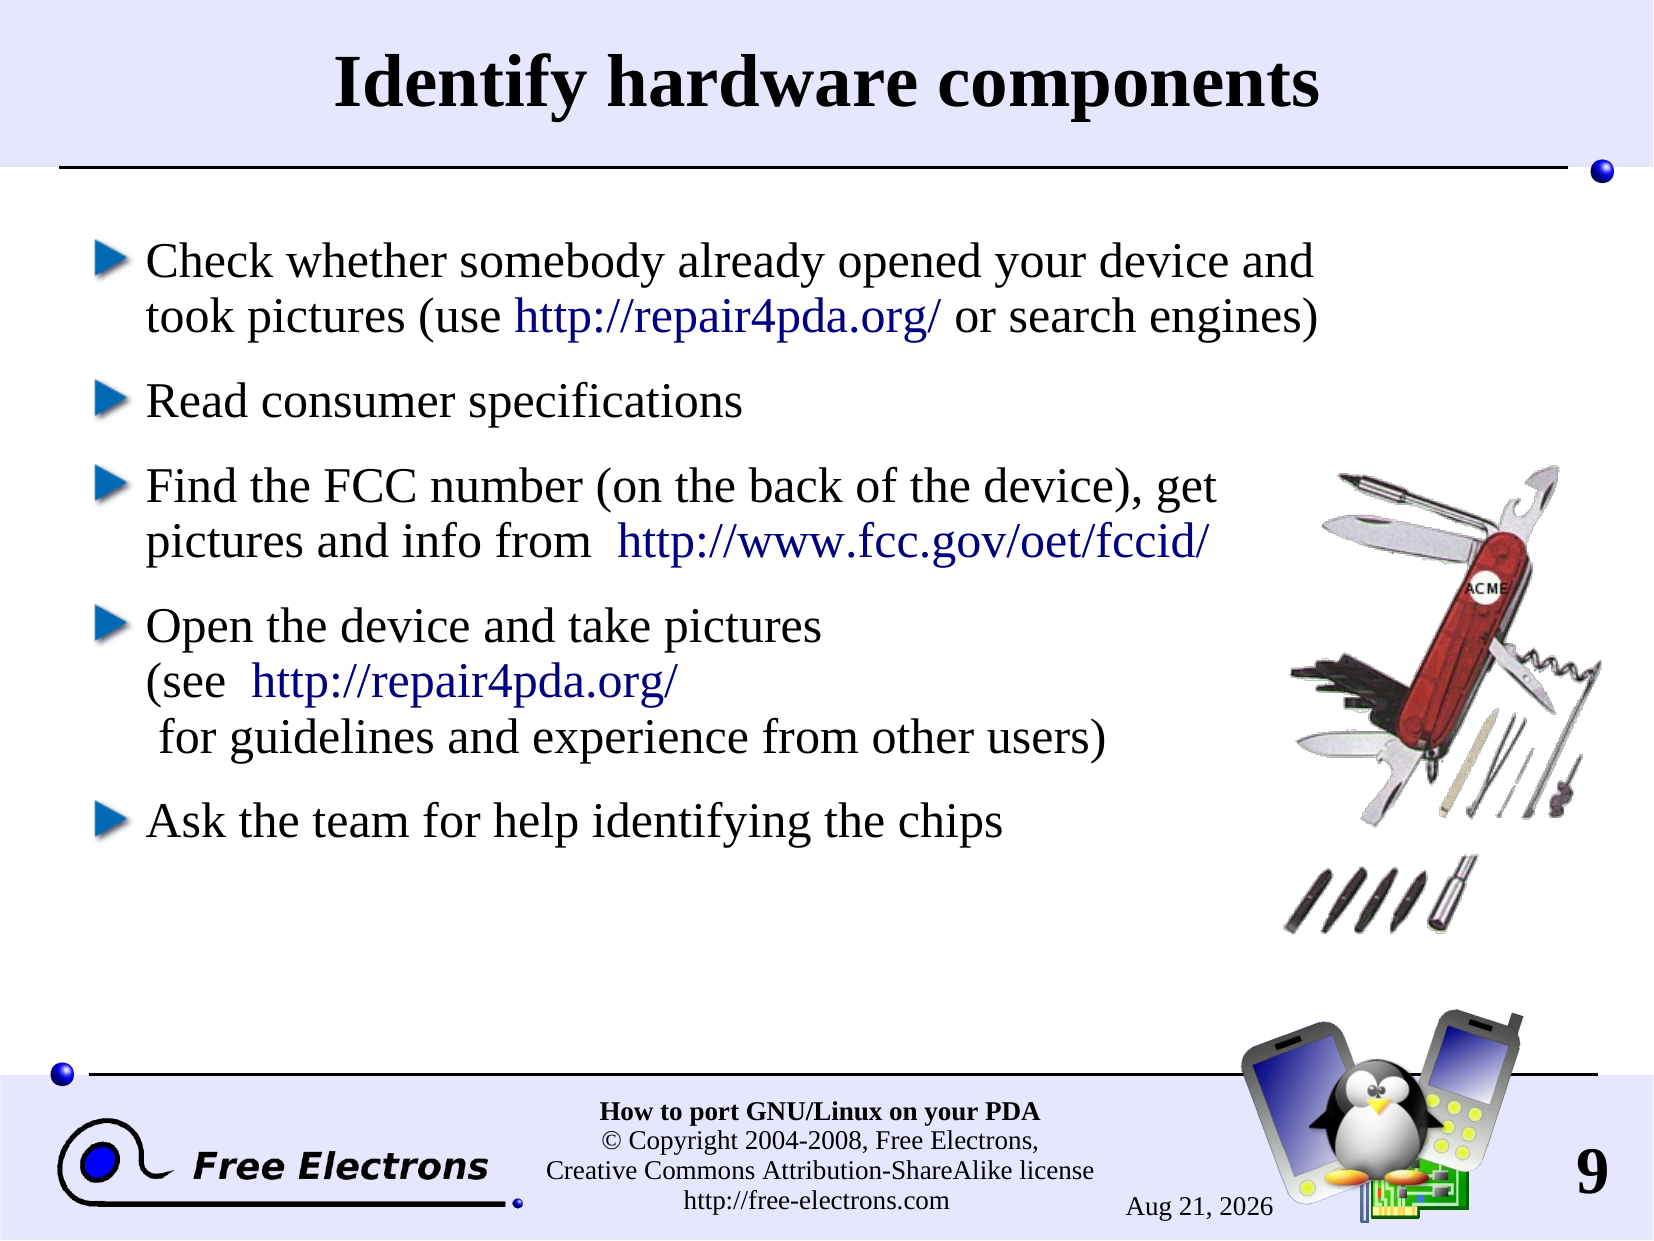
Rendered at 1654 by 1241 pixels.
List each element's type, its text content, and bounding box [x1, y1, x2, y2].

picture [1225, 983, 1538, 1241]
list Check whether somebody already opened your device and took pictures (use http://repair4pda.org/ or search engines) Read consumer specifications Find the FCC number (on the back of the device), get pictures and info from http://www.fcc.gov/oet/fccid/ Open the device and take pictures (see http://repair4pda.org/ for guidelines and experience from other users) Ask the team for help identifying the chips [74, 233, 1343, 975]
picture [1279, 446, 1609, 943]
picture [50, 1107, 527, 1216]
title Identify hardware components [121, 19, 1534, 145]
